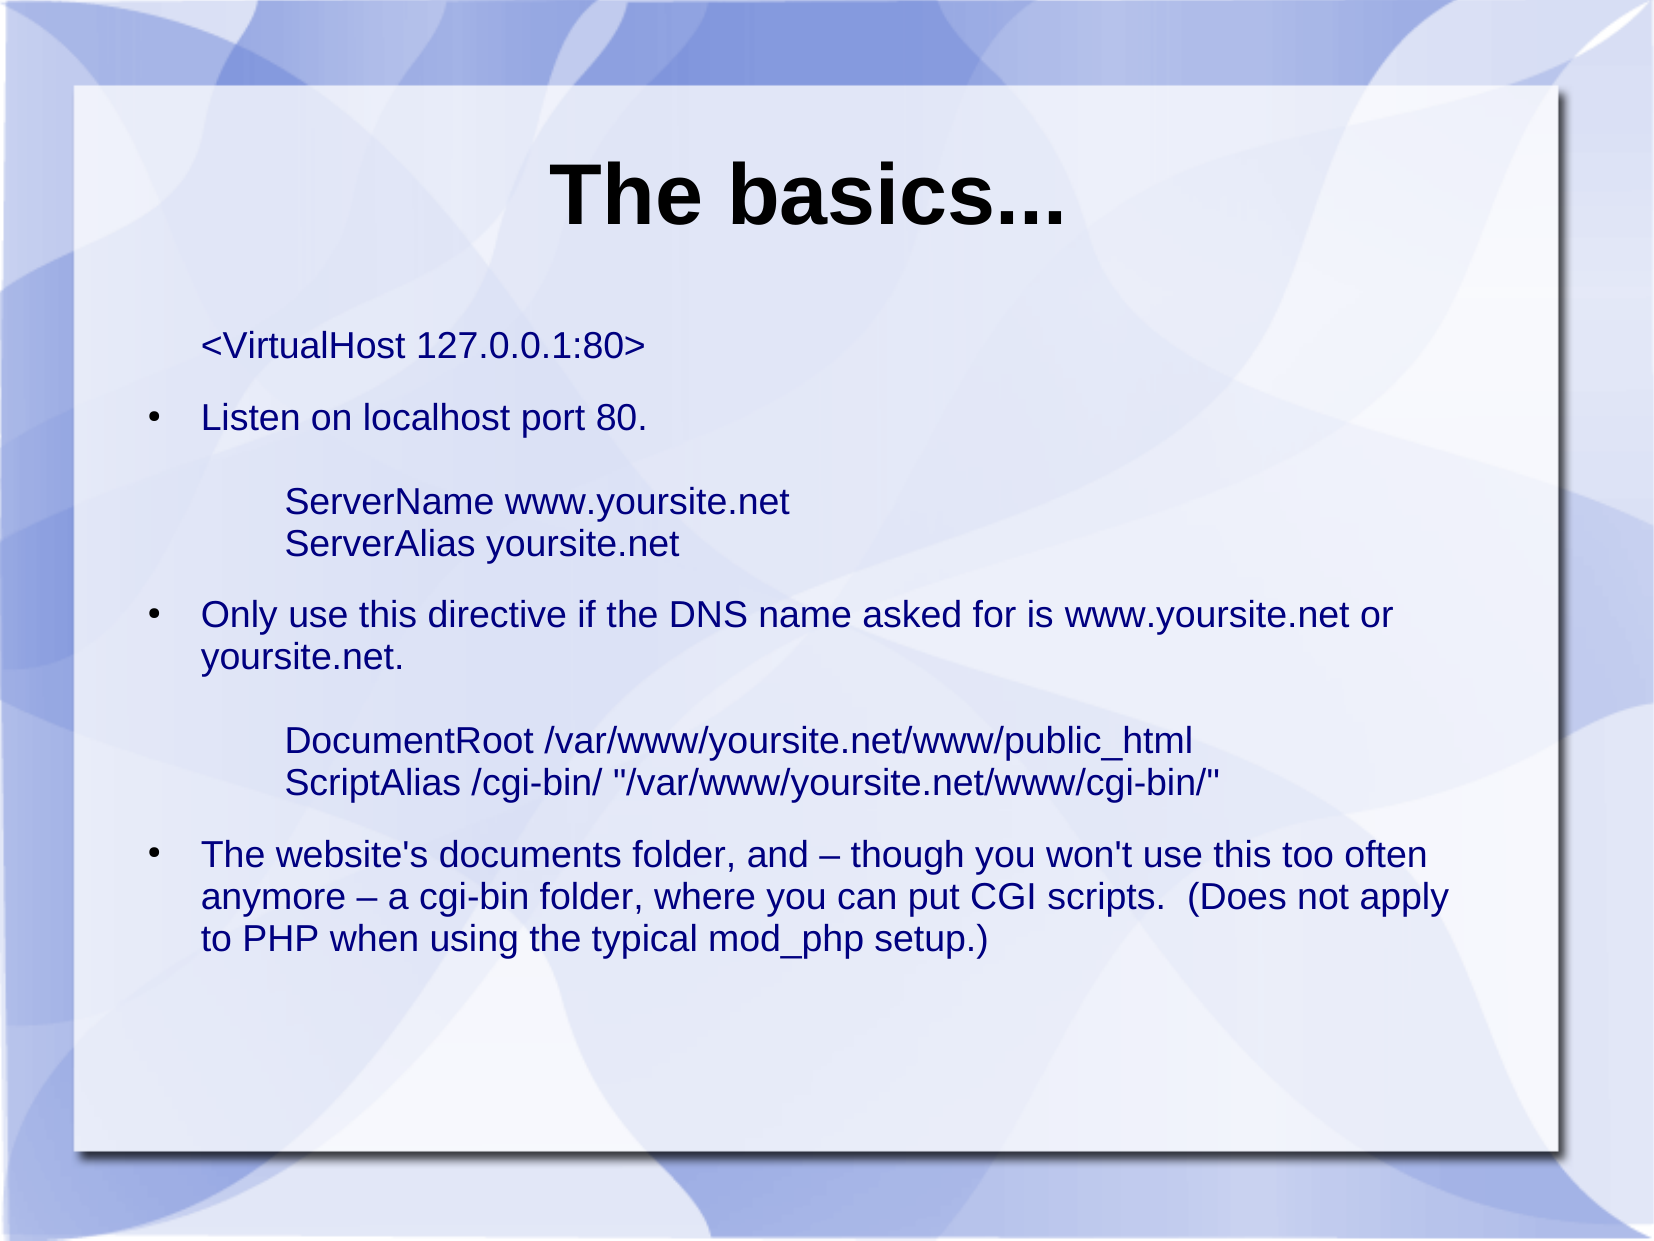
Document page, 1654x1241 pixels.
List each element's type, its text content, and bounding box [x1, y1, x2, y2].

list <VirtualHost 127.0.0.1:80> Listen on localhost port 80. ServerName www.yoursite.net ServerAlias yoursite.net Only use this directive if the DNS name asked for is www.yoursite.net or yoursite.net. DocumentRoot /var/www/yoursite.net/www/public_html ScriptAlias /cgi-bin/ "/var/www/yoursite.net/www/cgi-bin/" The website's documents folder, and – though you won't use this too often anymore – a cgi-bin folder, where you can put CGI scripts. (Does not apply to PHP when using the typical mod_php setup.) [129, 324, 1489, 1045]
title The basics... [82, 90, 1536, 298]
picture [0, 0, 1654, 1241]
